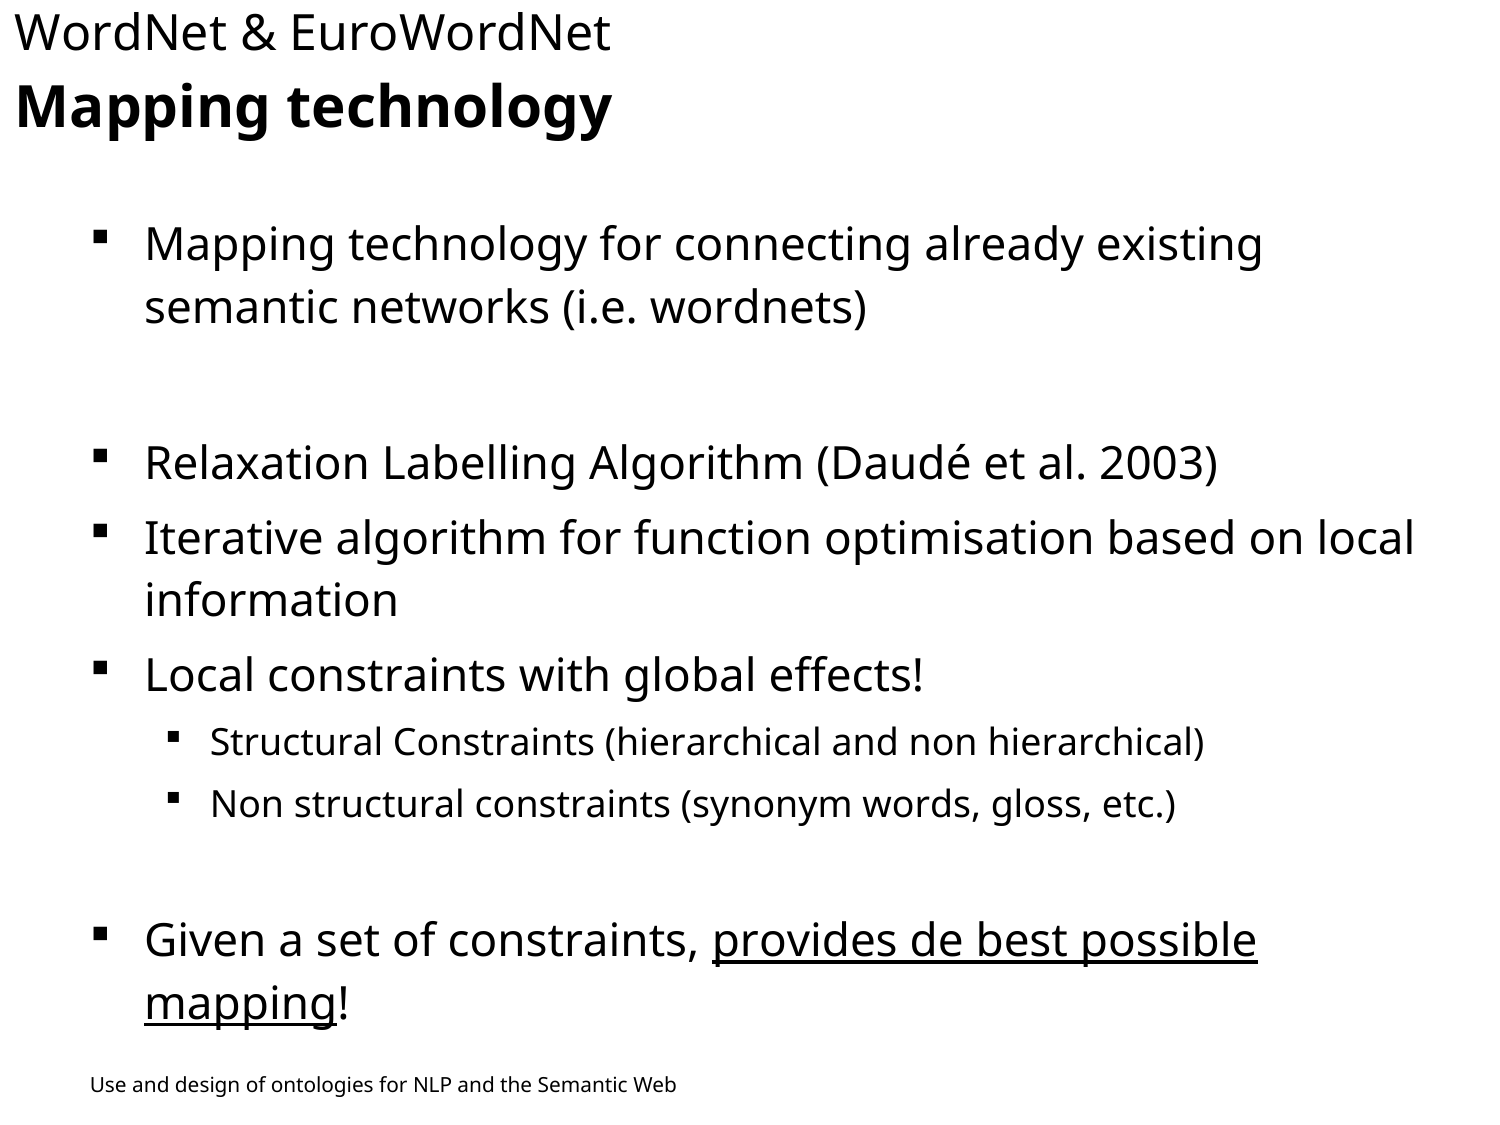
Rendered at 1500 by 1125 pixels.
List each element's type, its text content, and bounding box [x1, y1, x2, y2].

list Mapping technology for connecting already existing semantic networks (i.e. wordnets) Relaxation Labelling Algorithm (Daudé et al. 2003) Iterative algorithm for function optimisation based on local information Local constraints with global effects! Structural Constraints (hierarchical and non hierarchical) Non structural constraints (synonym words, gloss, etc.) Given a set of constraints, provides de best possible mapping! [75, 112, 1438, 1001]
title WordNet & EuroWordNet Mapping technology [0, 0, 1500, 142]
